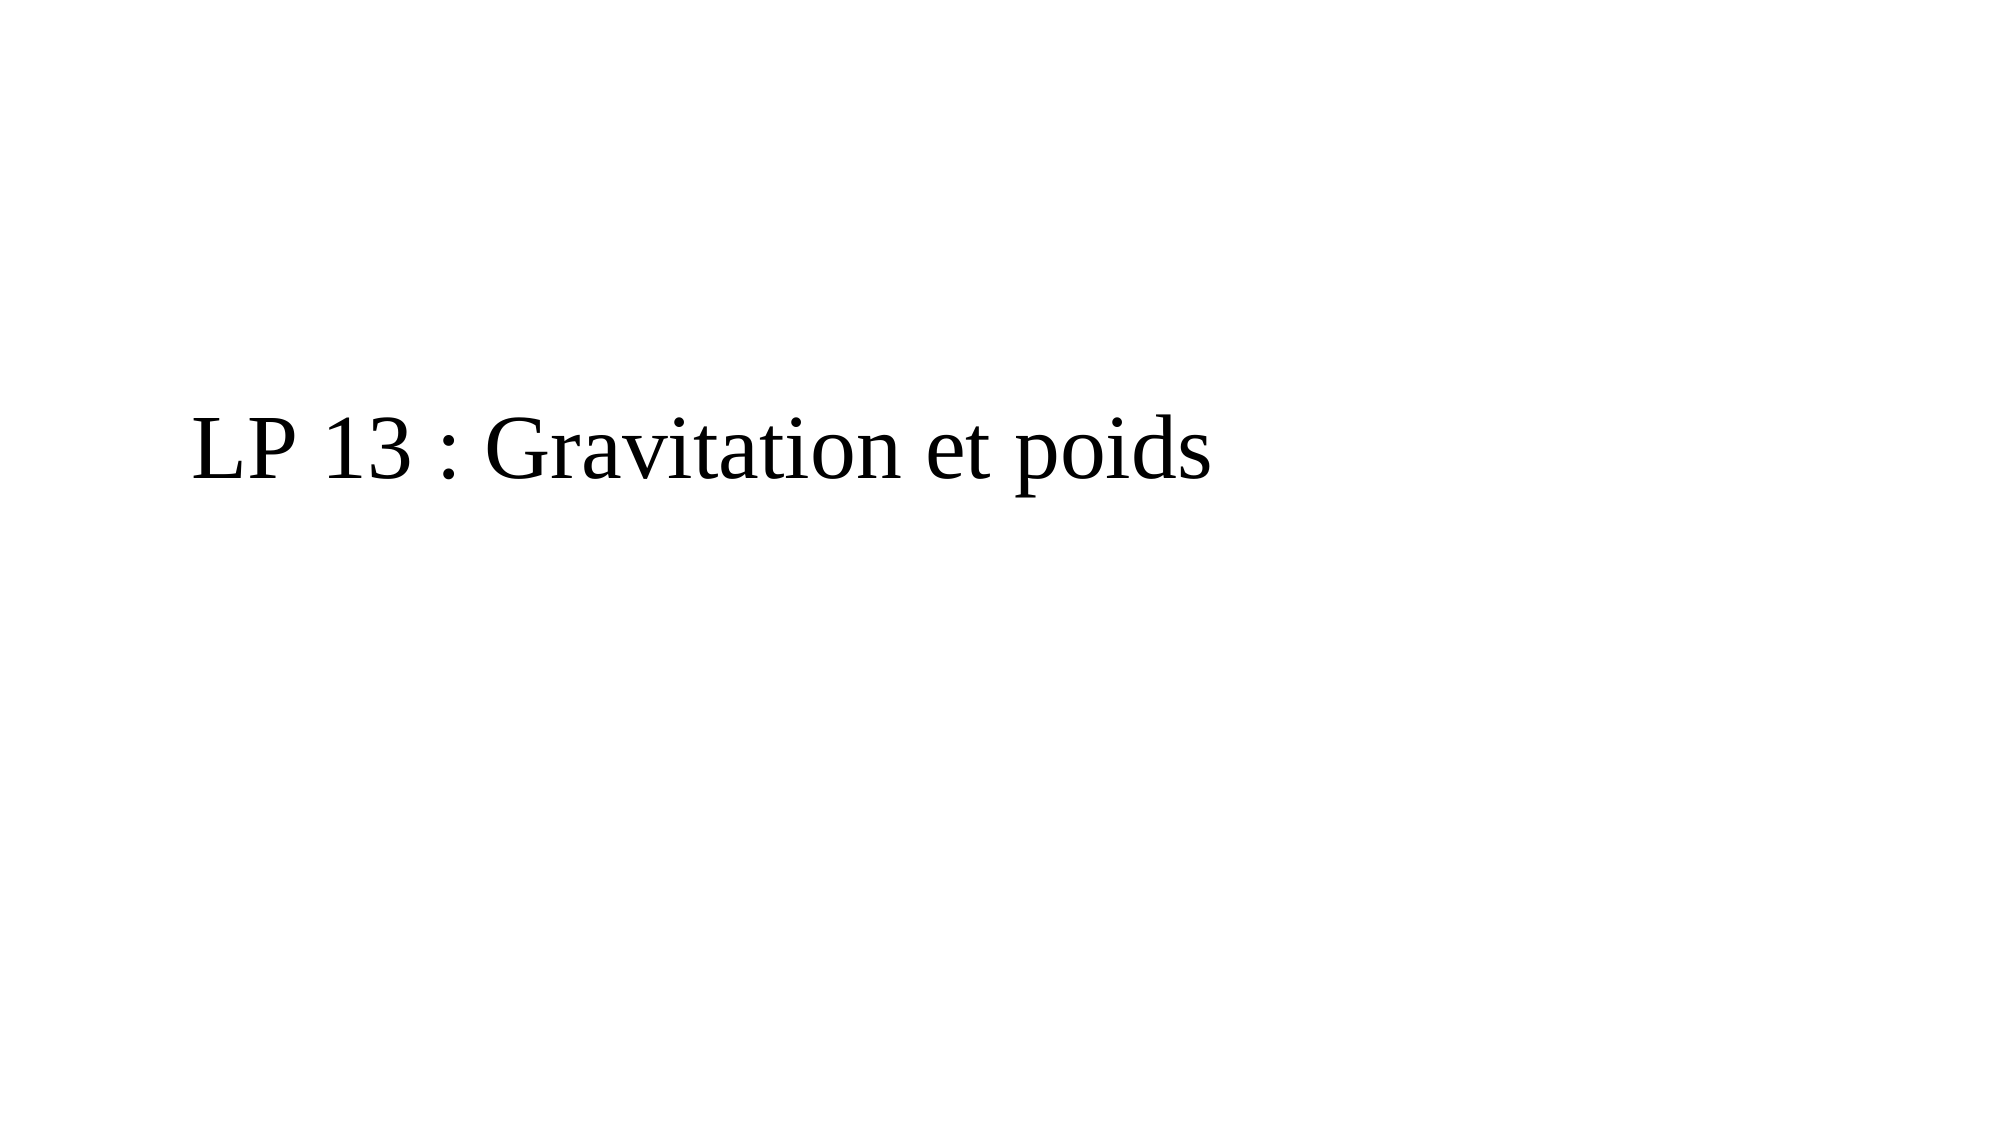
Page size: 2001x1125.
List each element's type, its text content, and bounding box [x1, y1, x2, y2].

text_box LP 13 : Gravitation et poids [177, 389, 1252, 507]
